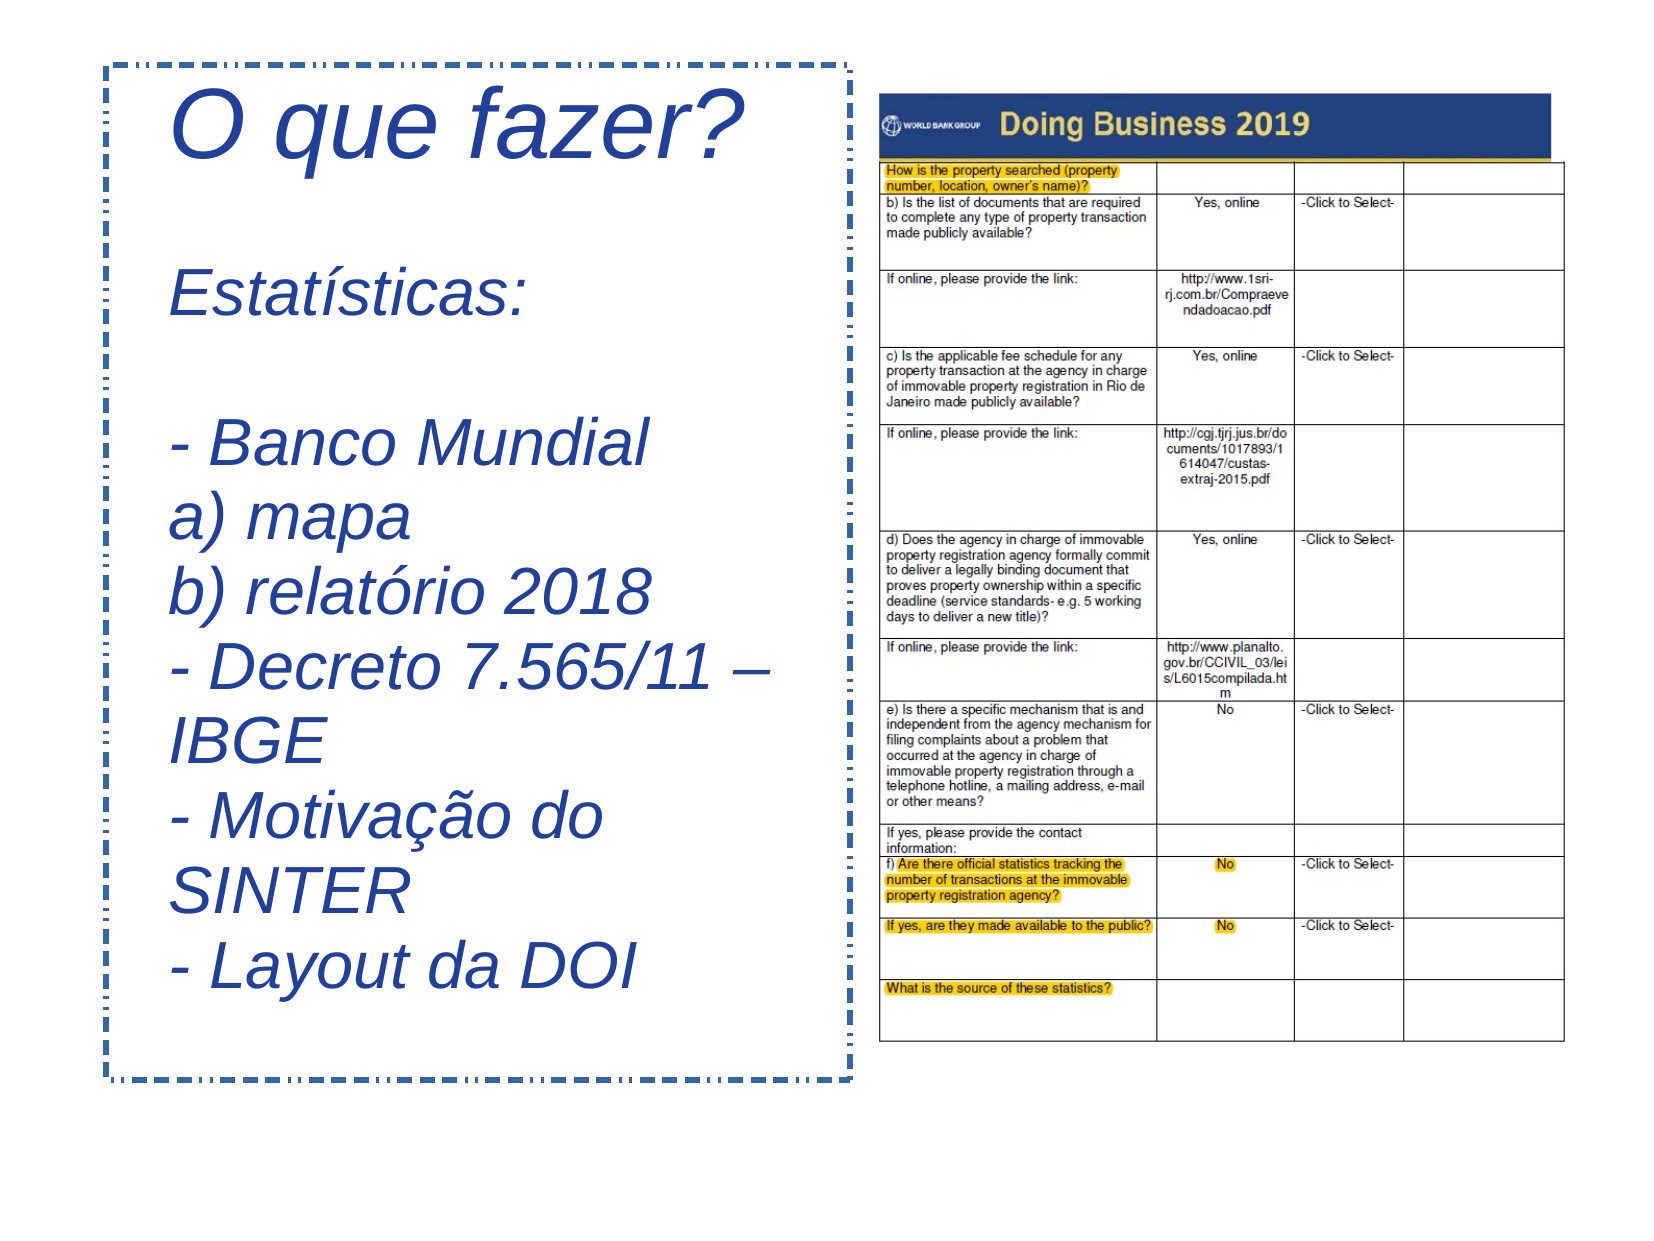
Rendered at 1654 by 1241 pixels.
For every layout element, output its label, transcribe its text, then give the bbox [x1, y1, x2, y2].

subtitle O que fazer? Estatísticas: - Banco Mundial a) mapa b) relatório 2018 - Decreto 7.565/11 – IBGE - Motivação do SINTER - Layout da DOI [106, 65, 851, 1081]
picture [874, 82, 1571, 1049]
